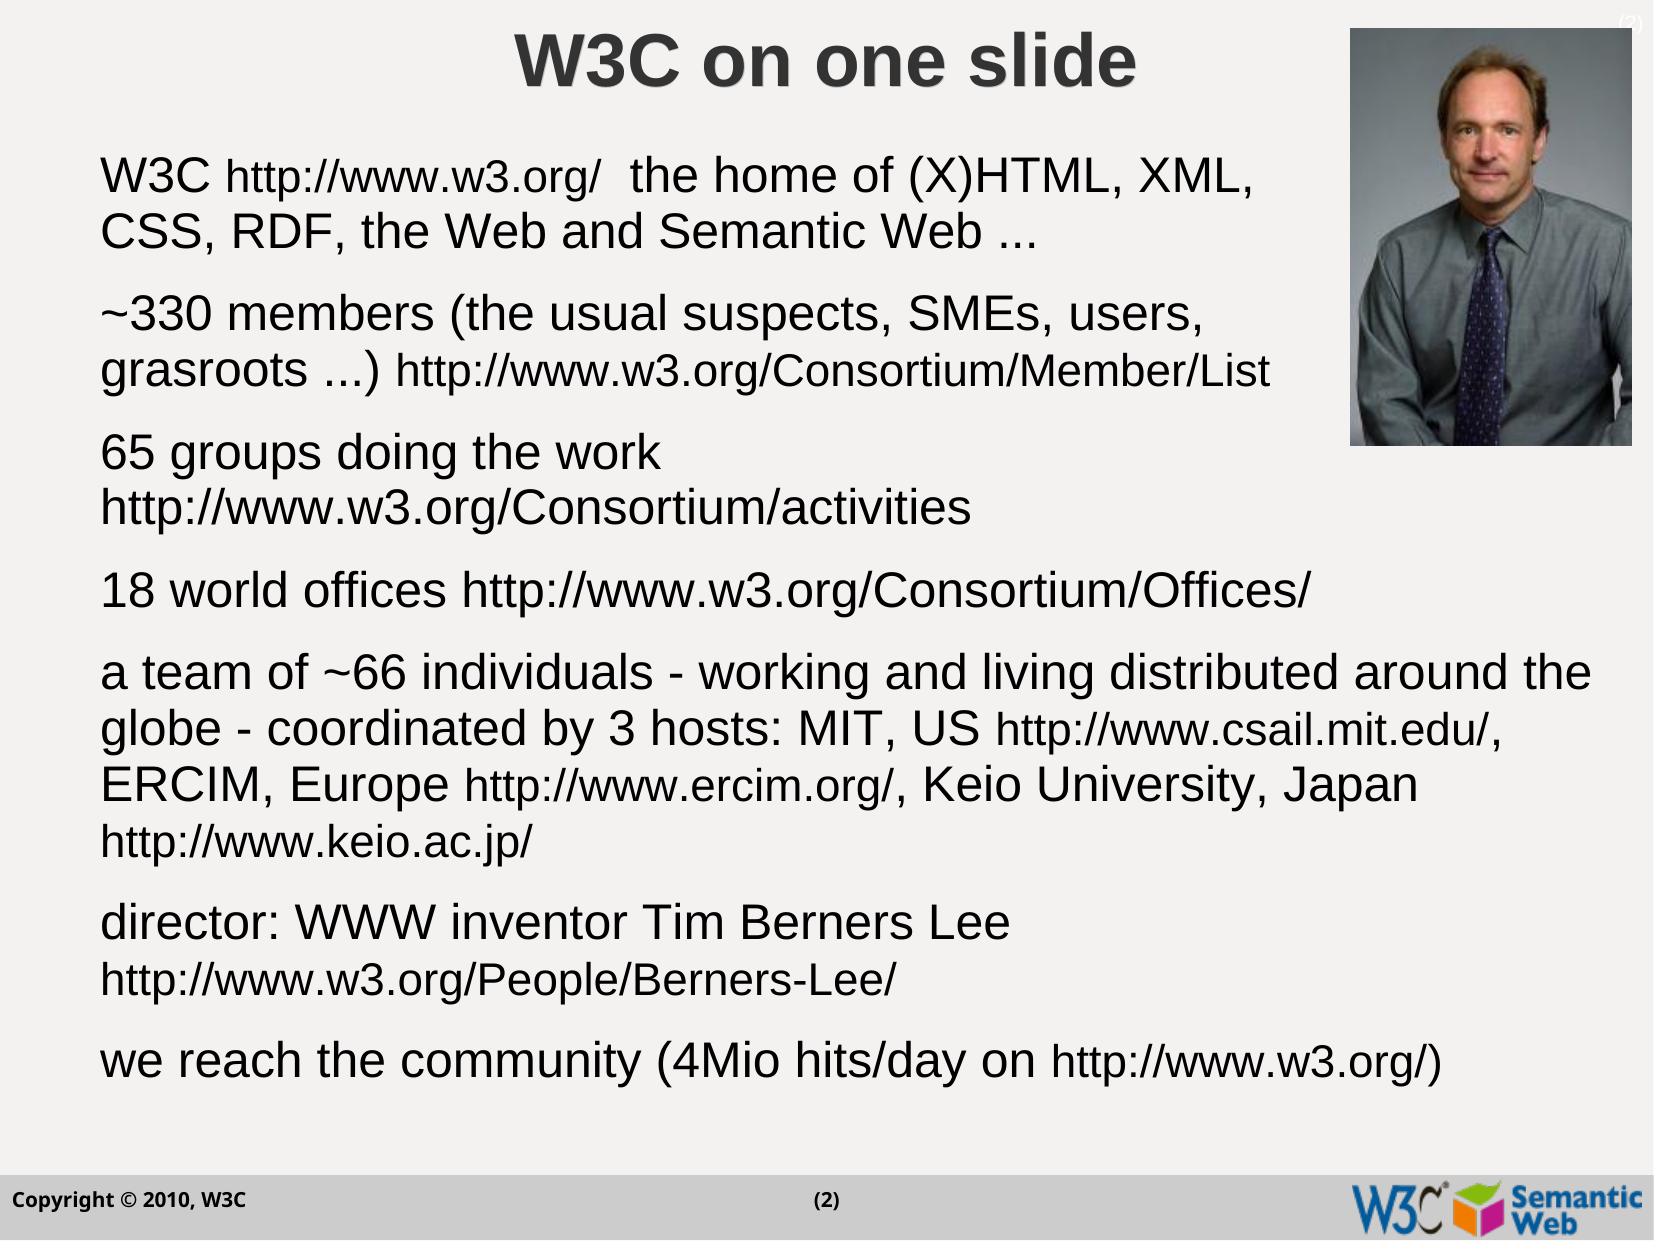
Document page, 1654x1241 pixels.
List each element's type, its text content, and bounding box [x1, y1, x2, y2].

picture [1352, 1178, 1642, 1237]
title W3C on one slide [0, 0, 1654, 119]
picture [1350, 28, 1632, 447]
list W3C http://www.w3.org/ the home of (X)HTML, XML, CSS, RDF, the Web and Semantic Web ... ~330 members (the usual suspects, SMEs, users, grasroots ...) http://www.w3.org/Consortium/Member/List 65 groups doing the work http://www.w3.org/Consortium/activities 18 world offices http://www.w3.org/Consortium/Offices/ a team of ~66 individuals - working and living distributed around the globe - coordinated by 3 hosts: MIT, US http://www.csail.mit.edu/, ERCIM, Europe http://www.ercim.org/, Keio University, Japan http://www.keio.ac.jp/ director: WWW inventor Tim Berners Lee http://www.w3.org/People/Berners-Lee/ we reach the community (4Mio hits/day on http://www.w3.org/) [29, 147, 1624, 1119]
